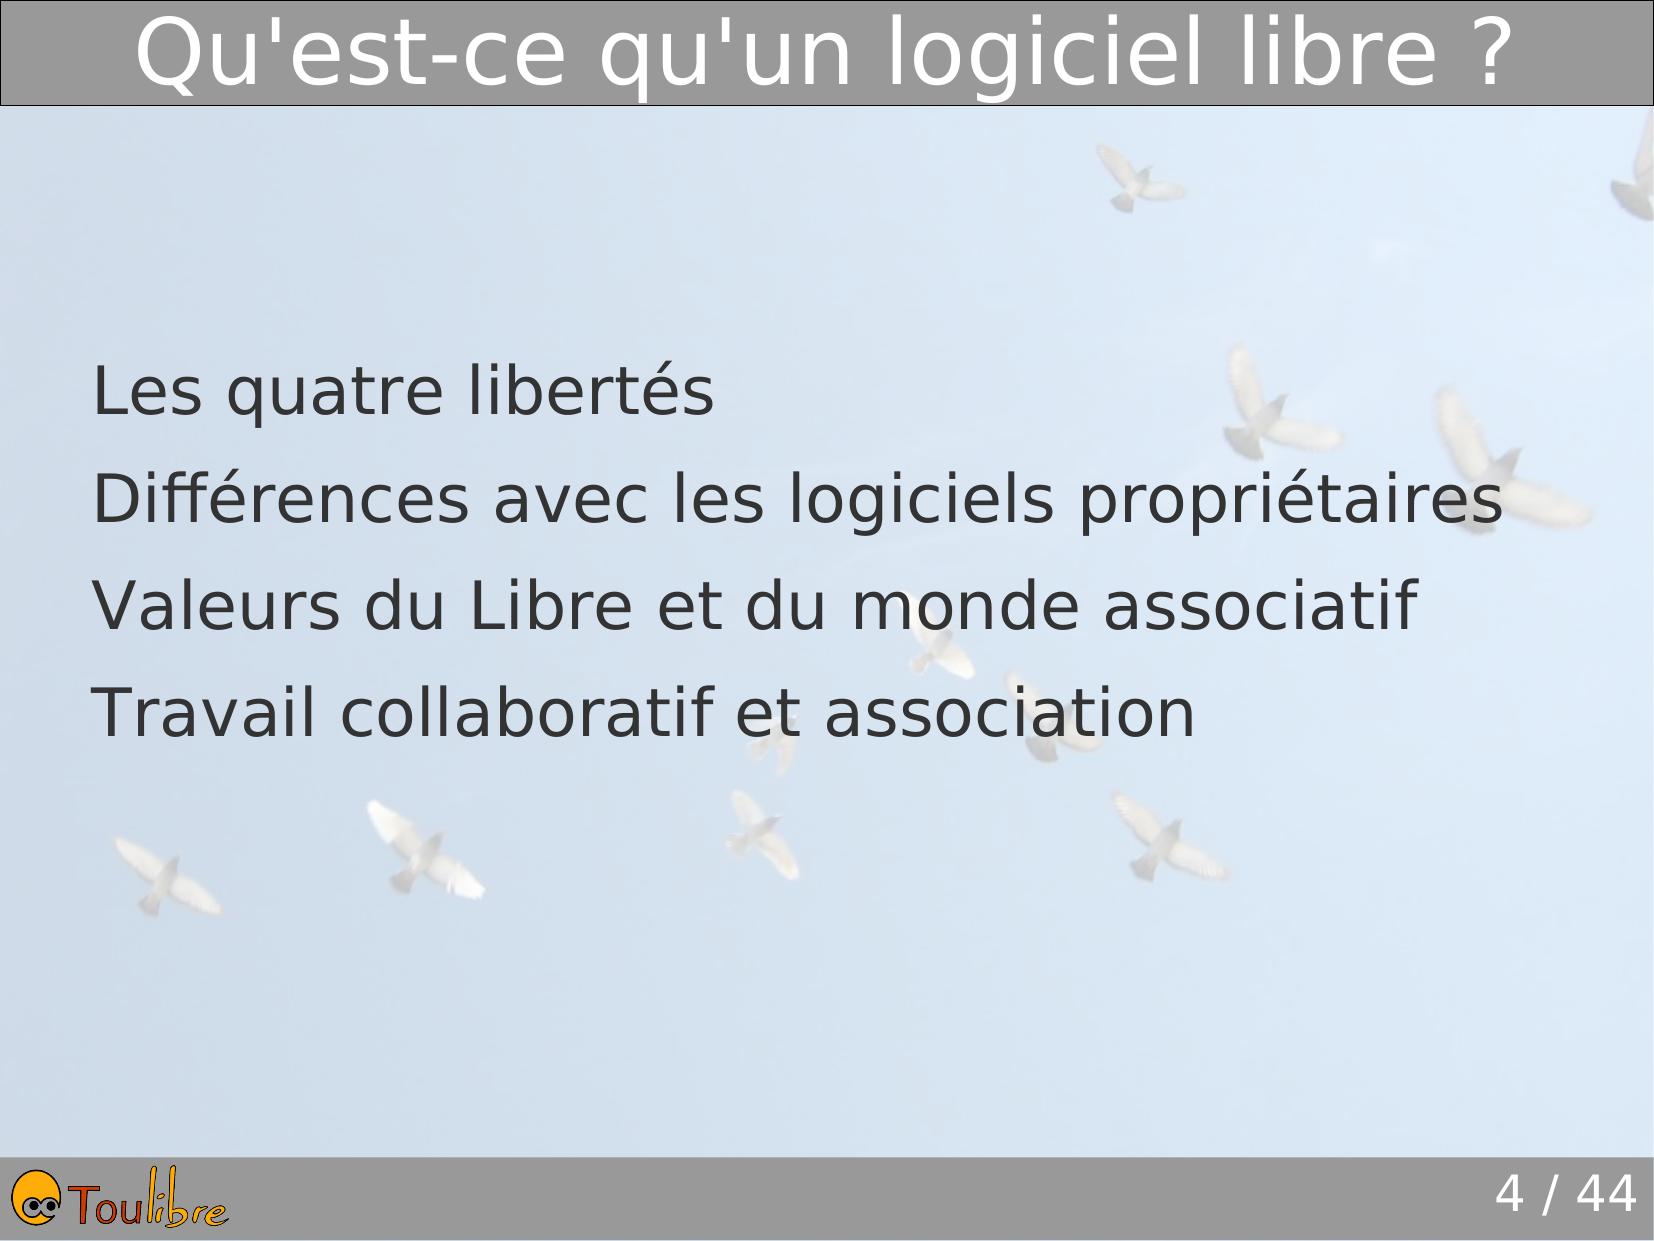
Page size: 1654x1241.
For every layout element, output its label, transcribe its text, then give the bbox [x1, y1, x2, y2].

list Les quatre libertés Différences avec les logiciels propriétaires Valeurs du Libre et du monde associatif Travail collaboratif et association [73, 352, 1595, 1093]
title Qu'est-ce qu'un logiciel libre ? [0, 0, 1654, 107]
picture [11, 1165, 229, 1228]
